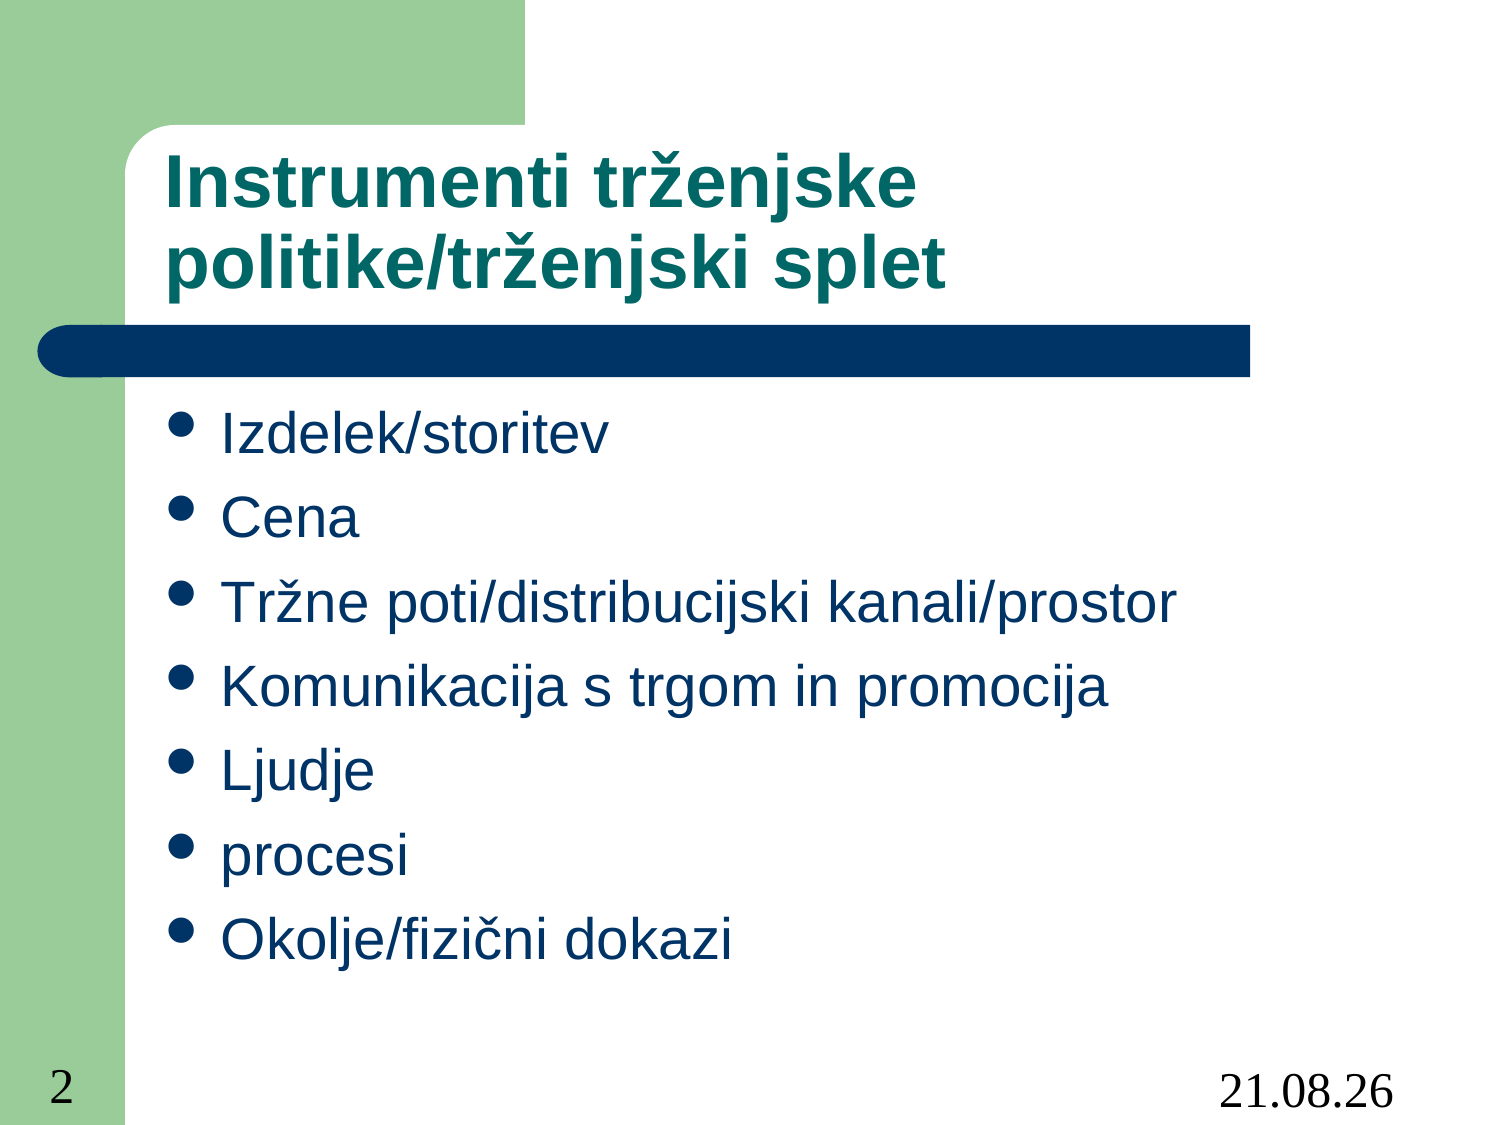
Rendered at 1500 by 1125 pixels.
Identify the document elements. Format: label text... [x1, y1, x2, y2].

title Instrumenti trženjske politike/trženjski splet [149, 124, 1463, 313]
list Izdelek/storitev Cena Tržne poti/distribucijski kanali/prostor Komunikacija s trgom in promocija Ljudje procesi Okolje/fizični dokazi [149, 387, 1463, 1000]
